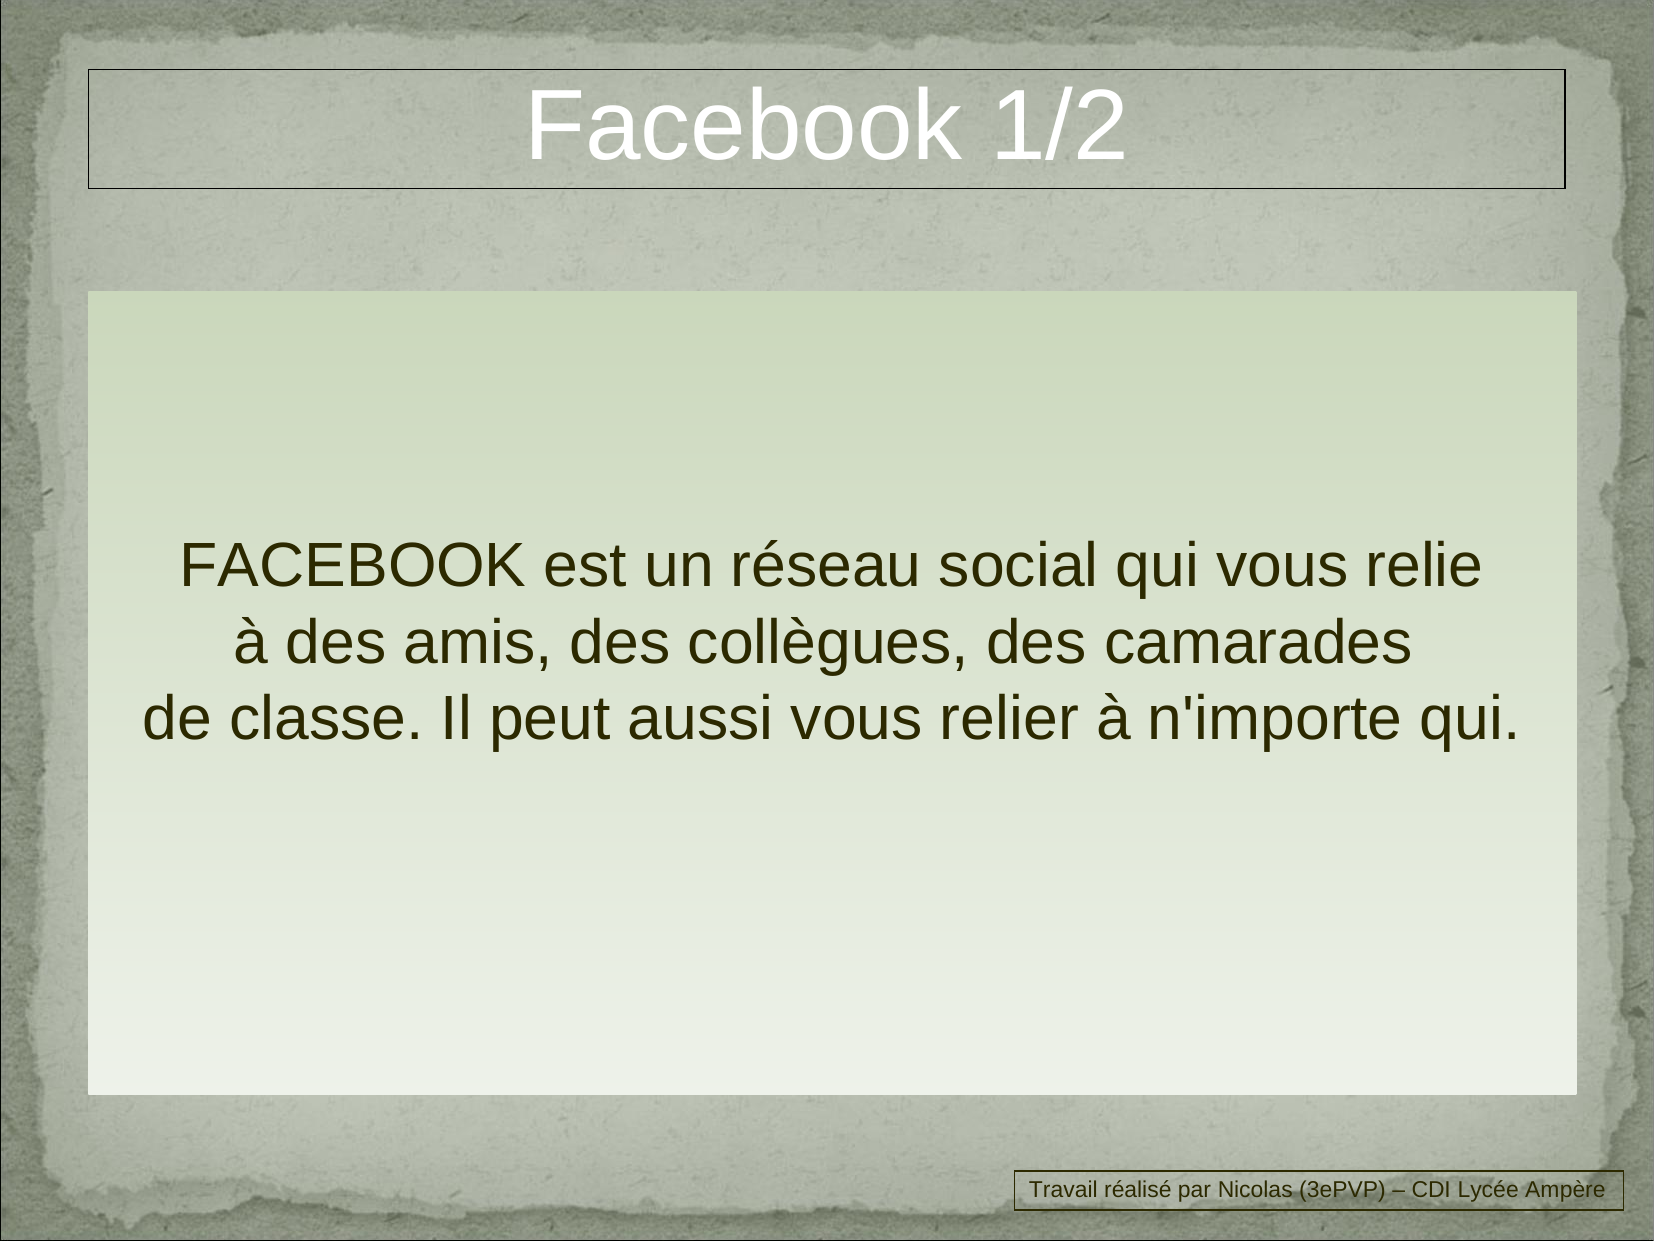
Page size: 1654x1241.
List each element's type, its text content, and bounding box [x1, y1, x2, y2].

text_box FACEBOOK est un réseau social qui vous relie à des amis, des collègues, des camarades de classe. Il peut aussi vous relier à n'importe qui. [88, 291, 1577, 1077]
text_box Travail réalisé par Nicolas (3ePVP) – CDI Lycée Ampère [1014, 1170, 1624, 1210]
text_box Facebook 1/2 [88, 69, 1565, 189]
picture [0, 0, 1654, 1241]
